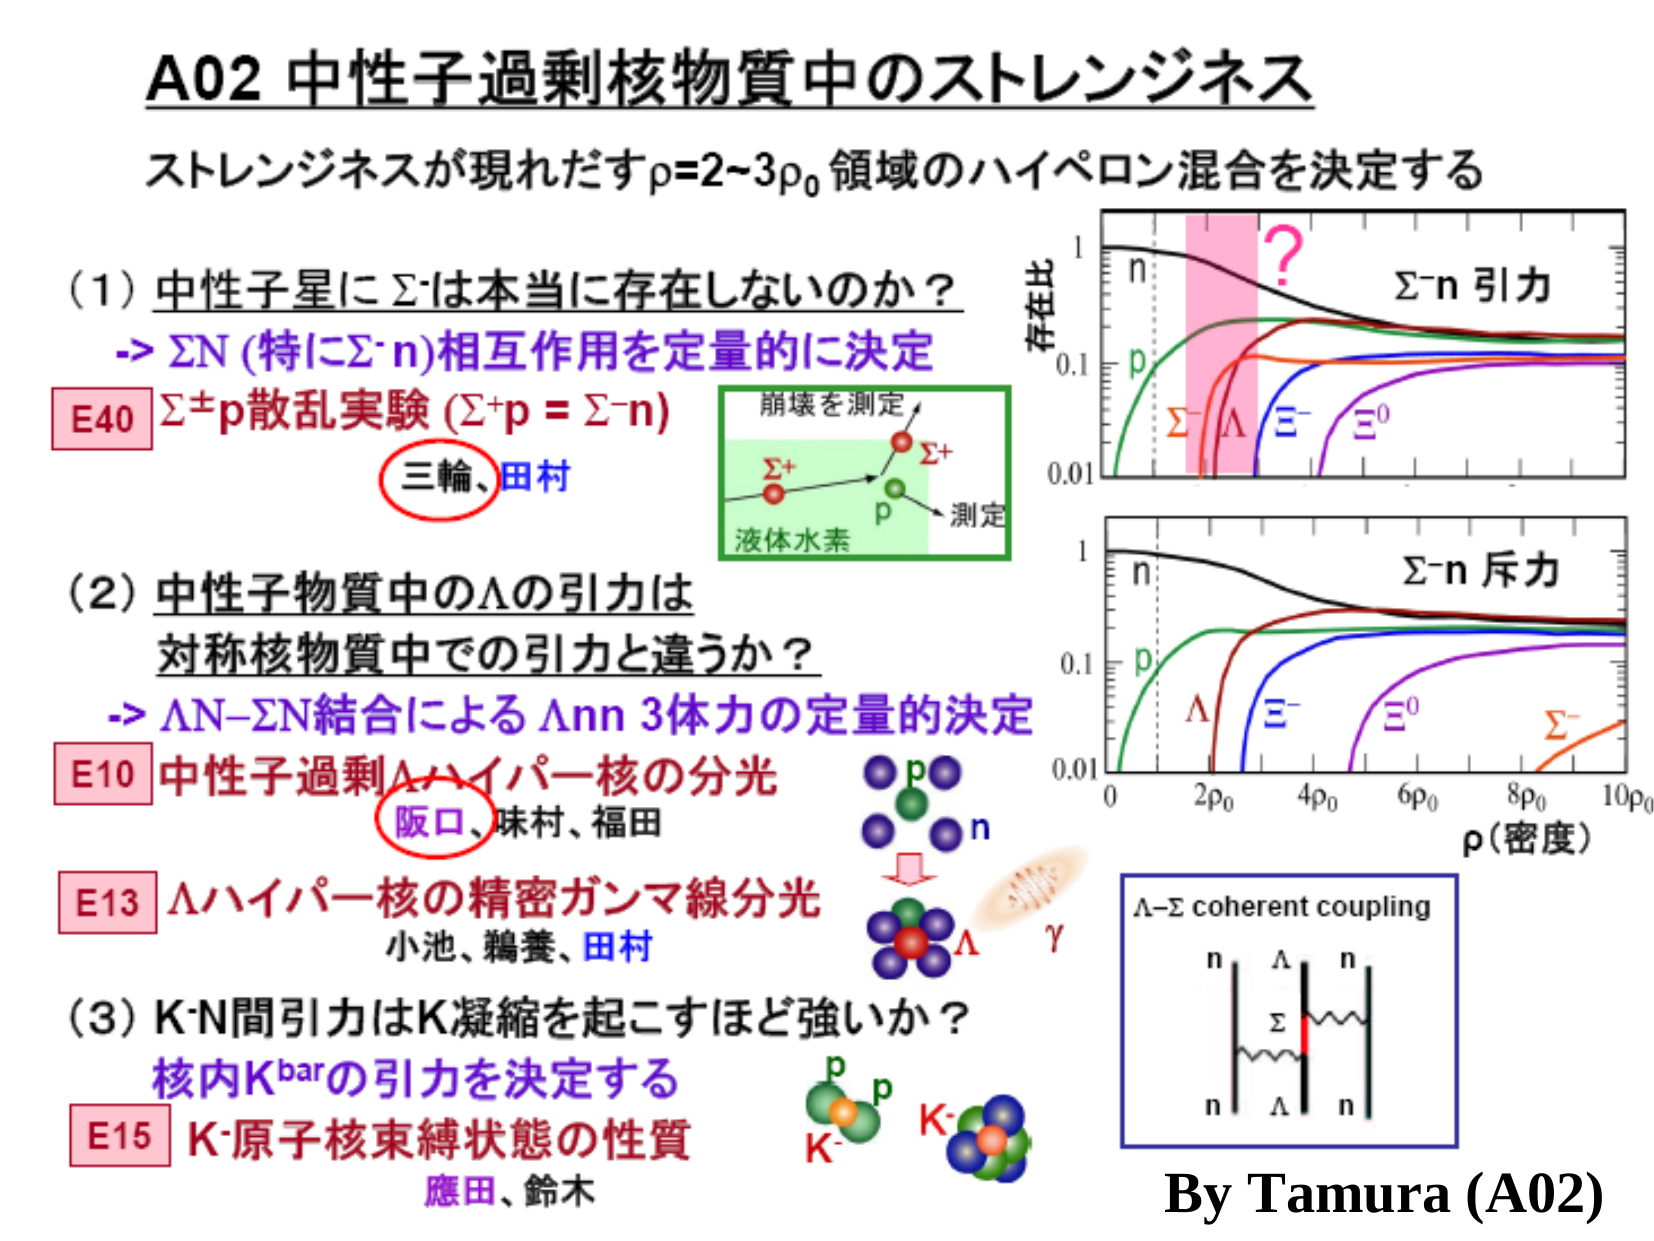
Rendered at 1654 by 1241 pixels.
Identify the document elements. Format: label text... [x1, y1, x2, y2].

picture [0, 0, 1654, 1240]
text_box By Tamura (A02) [1165, 1160, 1606, 1227]
